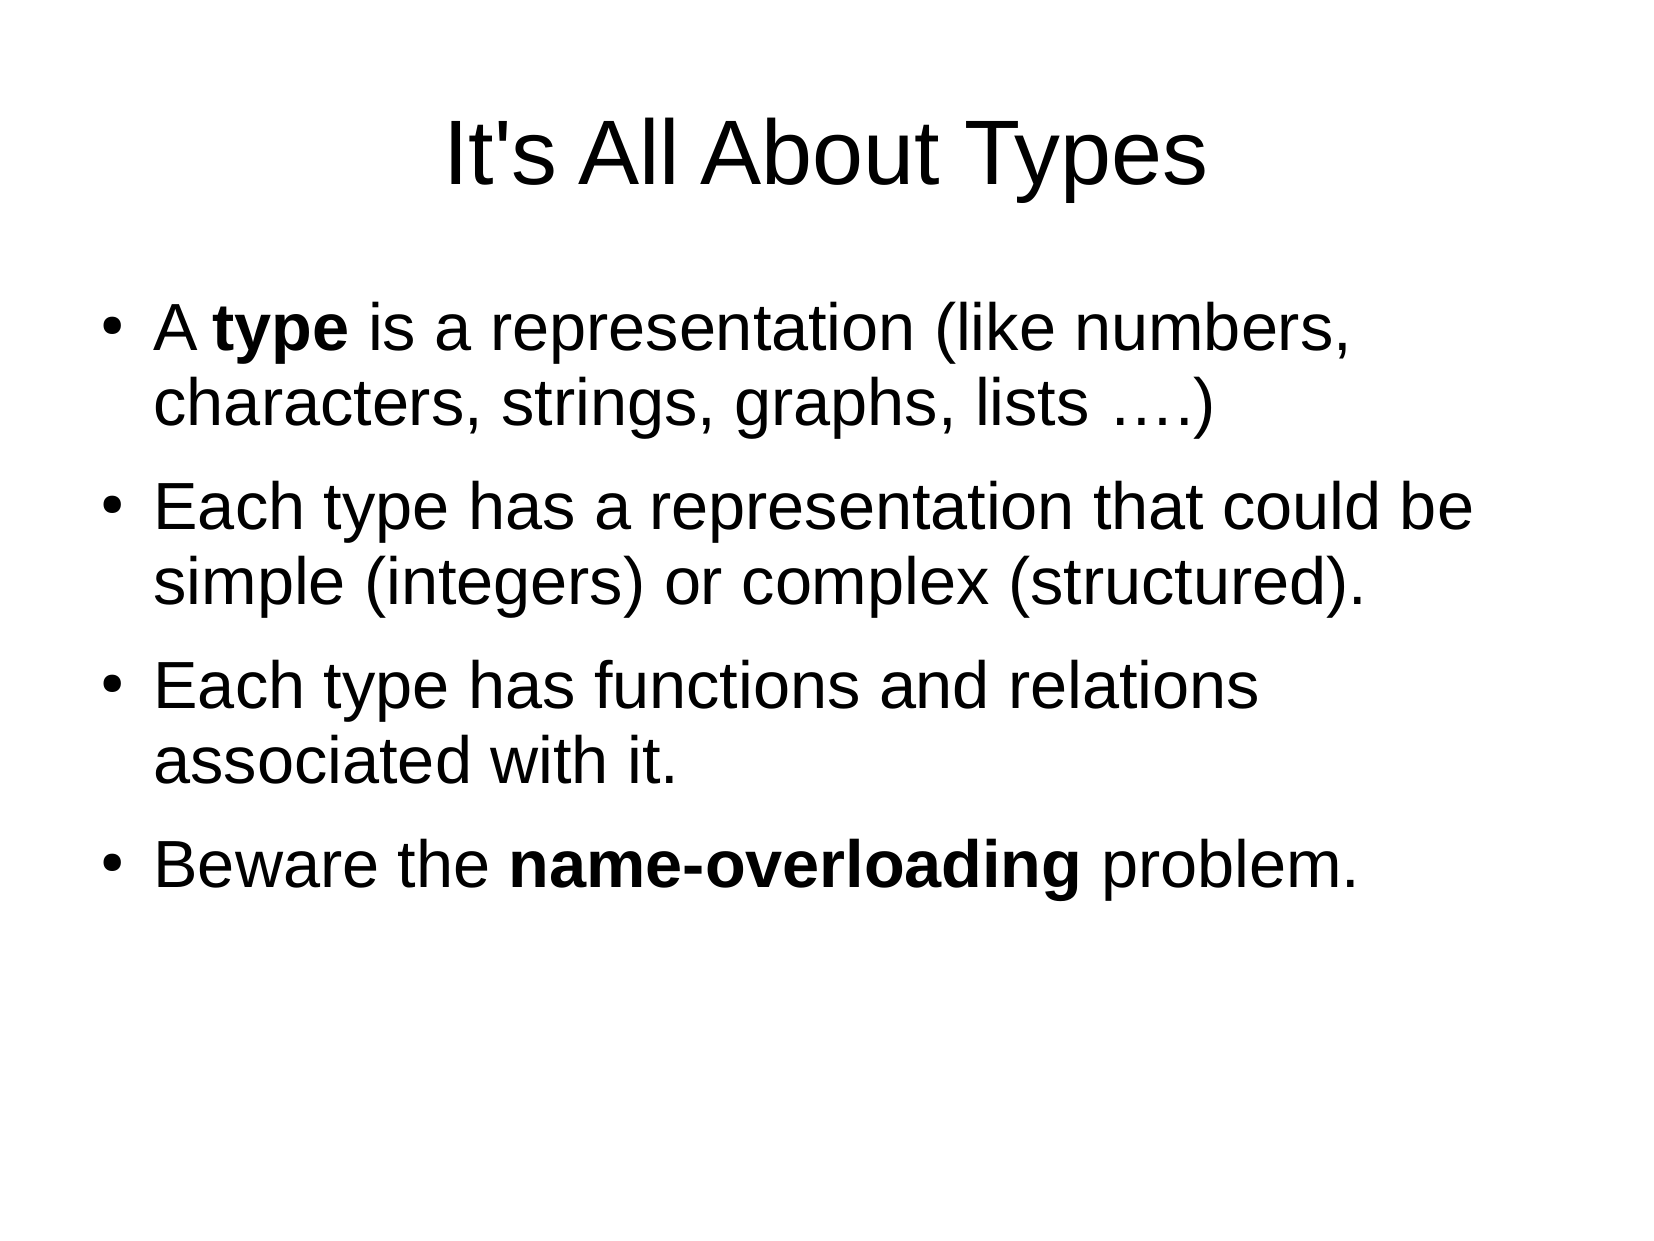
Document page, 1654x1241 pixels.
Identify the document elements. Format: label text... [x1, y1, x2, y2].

list A type is a representation (like numbers, characters, strings, graphs, lists ….) Each type has a representation that could be simple (integers) or complex (structured). Each type has functions and relations associated with it. Beware the name-overloading problem. [82, 290, 1571, 1010]
title It's All About Types [82, 49, 1571, 257]
